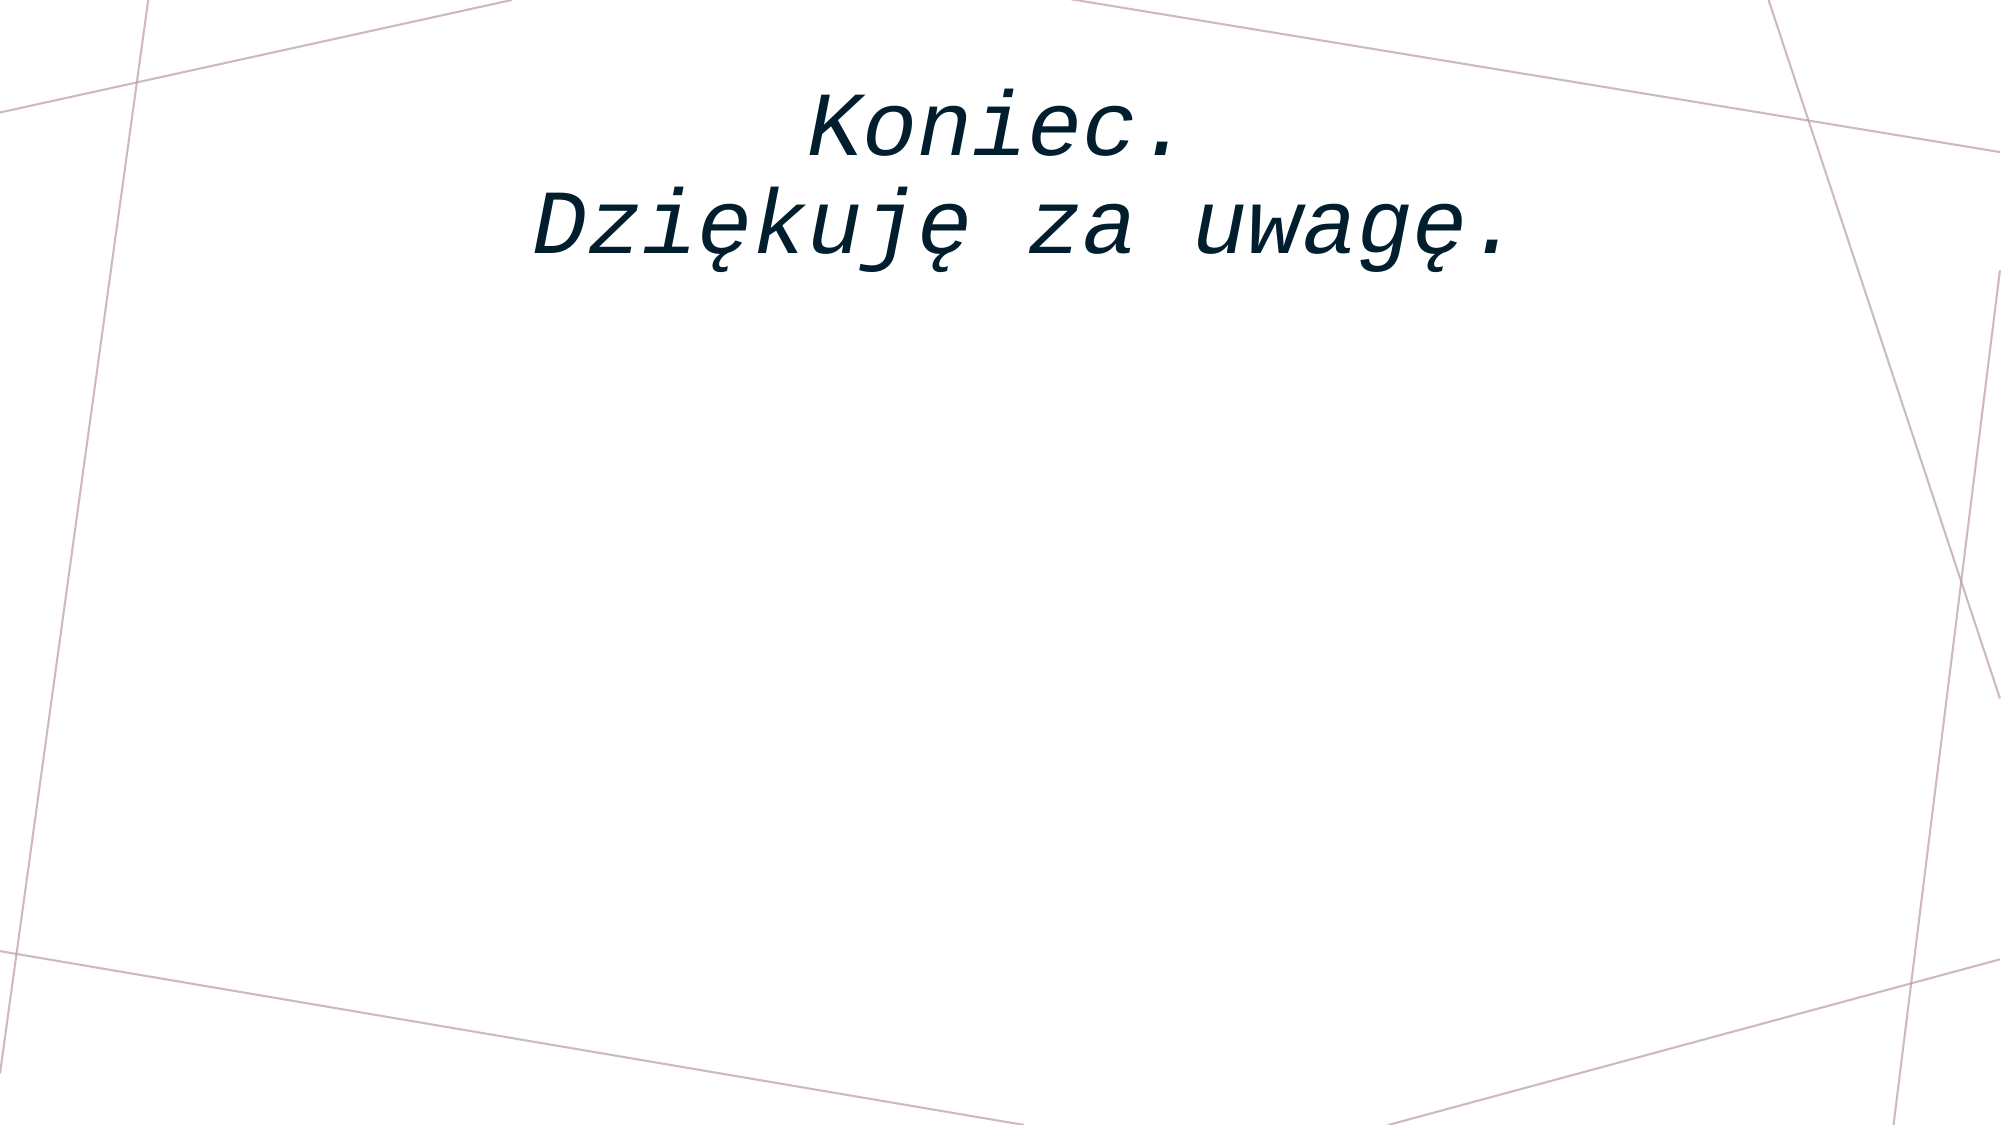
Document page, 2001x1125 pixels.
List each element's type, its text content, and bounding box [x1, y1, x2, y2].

title Koniec. Dziękuję za uwagę. [133, 68, 1759, 968]
